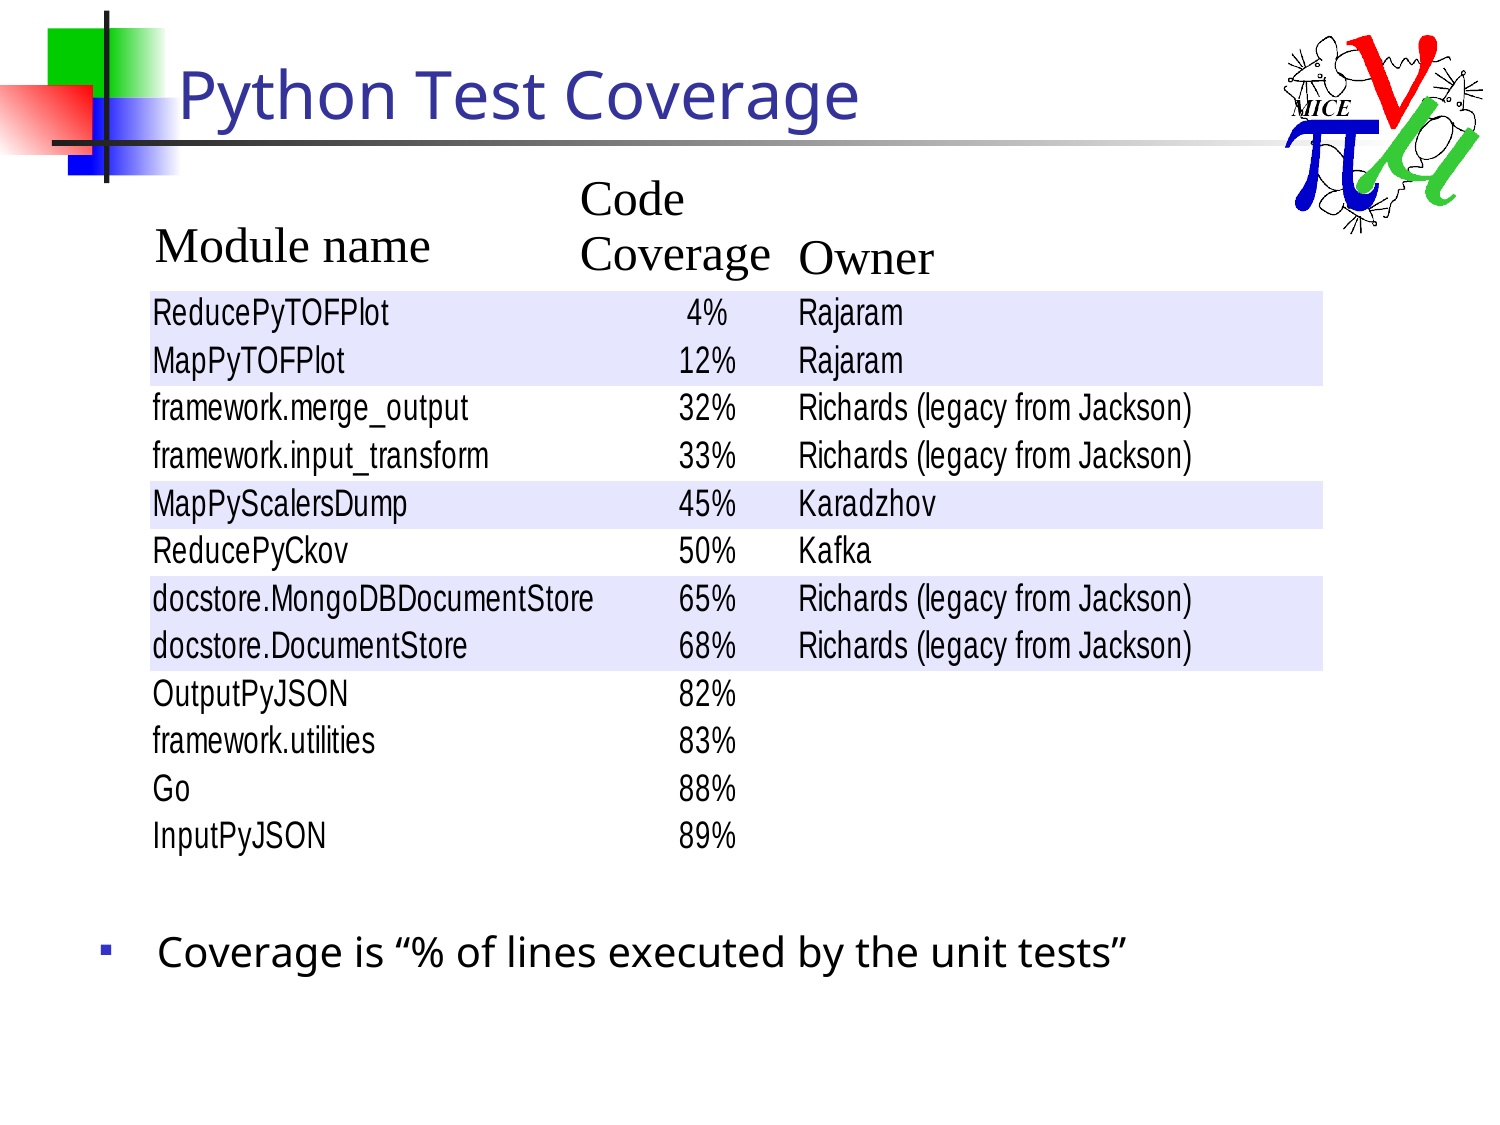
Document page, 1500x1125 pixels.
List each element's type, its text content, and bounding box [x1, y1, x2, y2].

text_box Code Coverage [564, 163, 787, 289]
text_box Module name [139, 210, 447, 281]
text_box Owner [783, 222, 950, 293]
chart [149, 290, 1326, 866]
picture [1264, 5, 1500, 251]
title Python Test Coverage [162, 0, 1441, 188]
list Coverage is “% of lines executed by the unit tests” [85, 914, 1500, 997]
